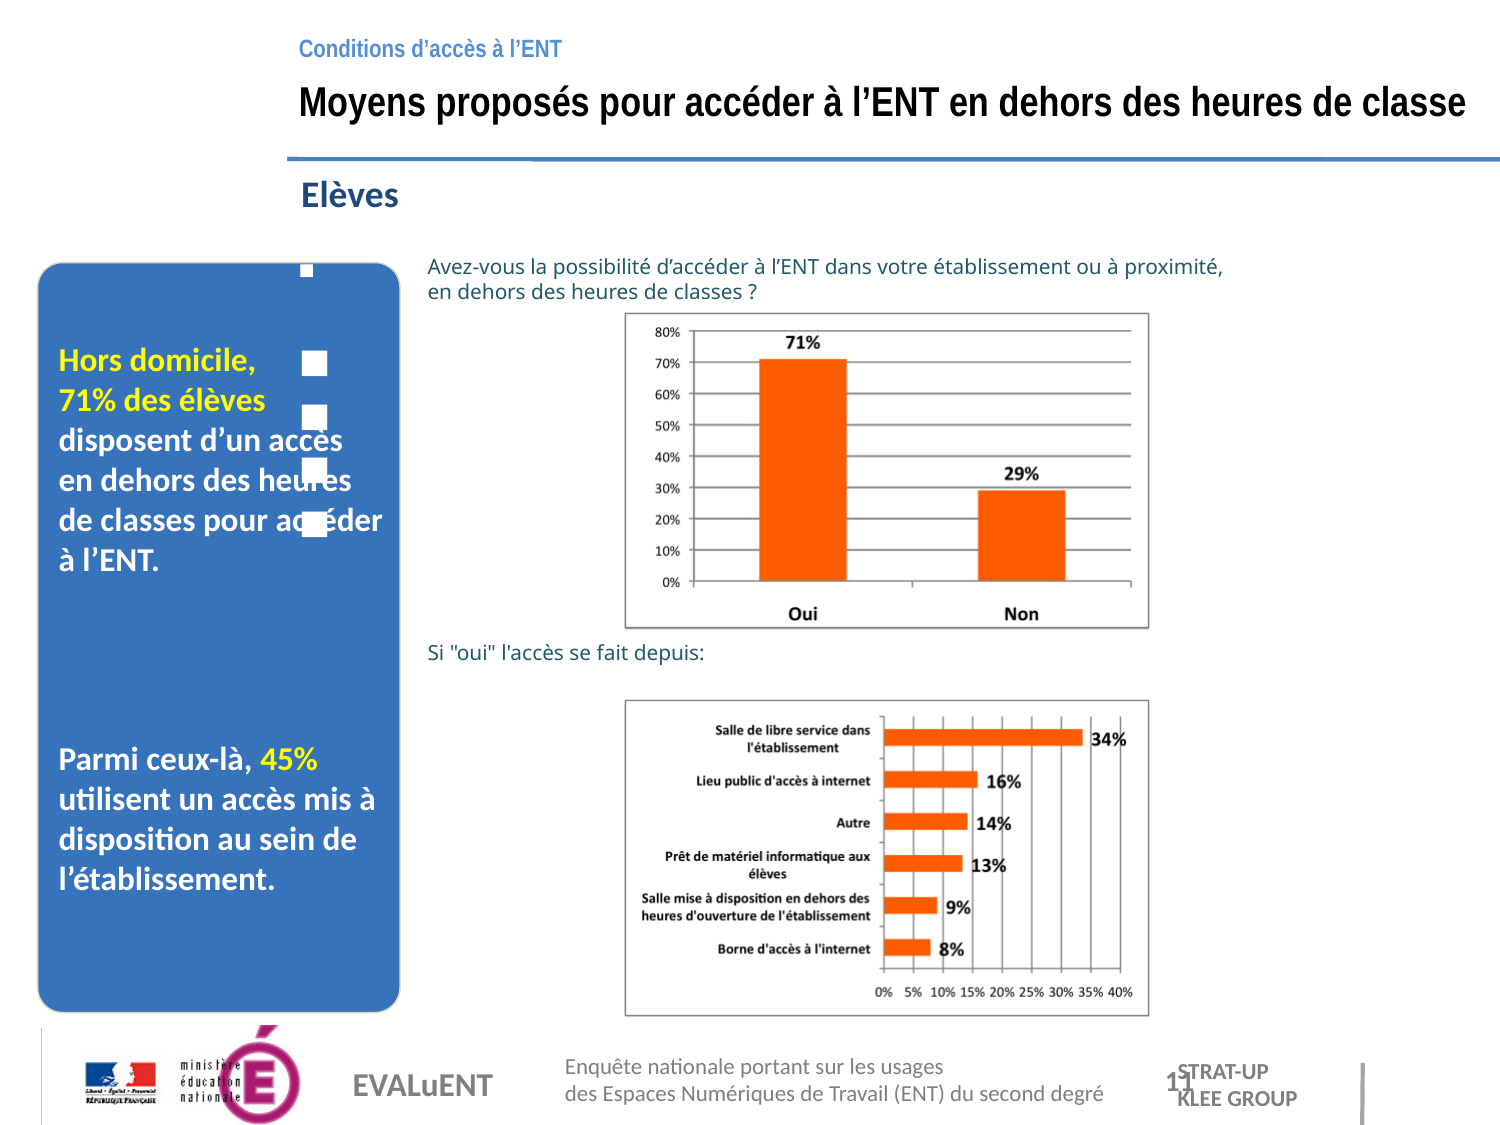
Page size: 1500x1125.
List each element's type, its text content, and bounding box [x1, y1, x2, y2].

picture [624, 699, 1150, 1017]
text_box Si "oui" l'accès se fait depuis: [412, 631, 1500, 674]
text_box Hors domicile, 71% des élèves disposent d’un accès en dehors des heures de classes pour accéder à l’ENT. Parmi ceux-là, 45% utilisent un accès mis à disposition au sein de l’établissement. [37, 262, 401, 1013]
text_box [1074, 1050, 1426, 1110]
picture [624, 312, 1150, 629]
text_box Elèves [286, 162, 416, 224]
text_box Conditions d’accès à l’ENT Moyens proposés pour accéder à l’ENT en dehors des heures de classe [284, 25, 1500, 100]
text_box Avez-vous la possibilité d’accéder à l’ENT dans votre établissement ou à proximité, en dehors des heures de classes ? [412, 245, 1500, 315]
